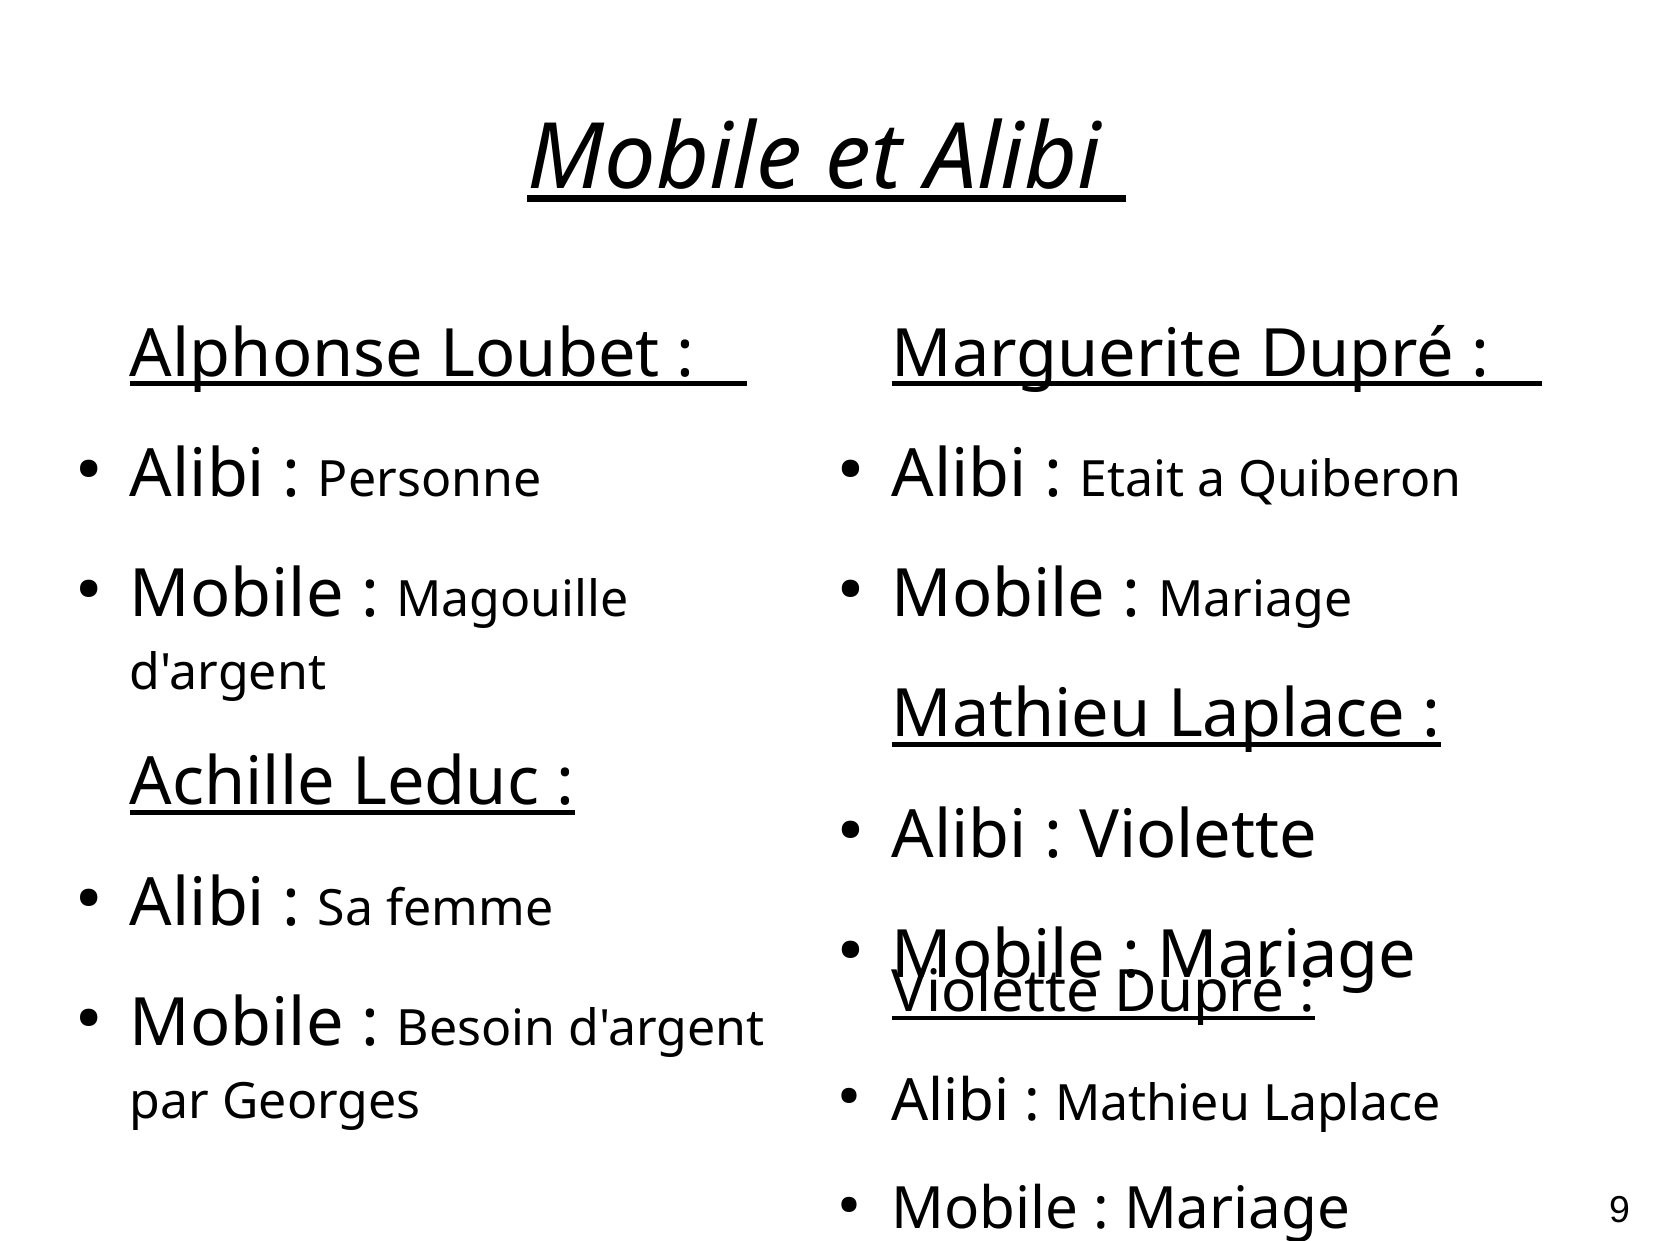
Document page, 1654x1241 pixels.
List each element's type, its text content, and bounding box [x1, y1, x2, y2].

list Marguerite Dupré : Alibi : Etait a Quiberon Mobile : Mariage Mathieu Laplace : Alibi : Violette Mobile : Mariage [820, 304, 1565, 949]
text_box 9 [1594, 1181, 1654, 1238]
list Alphonse Loubet : Alibi : Personne Mobile : Magouille d'argent Achille Leduc : Alibi : Sa femme Mobile : Besoin d'argent par Georges [59, 304, 804, 1241]
list Violette Dupré : Alibi : Mathieu Laplace Mobile : Mariage [820, 949, 1565, 1241]
title Mobile et Alibi [82, 49, 1571, 257]
